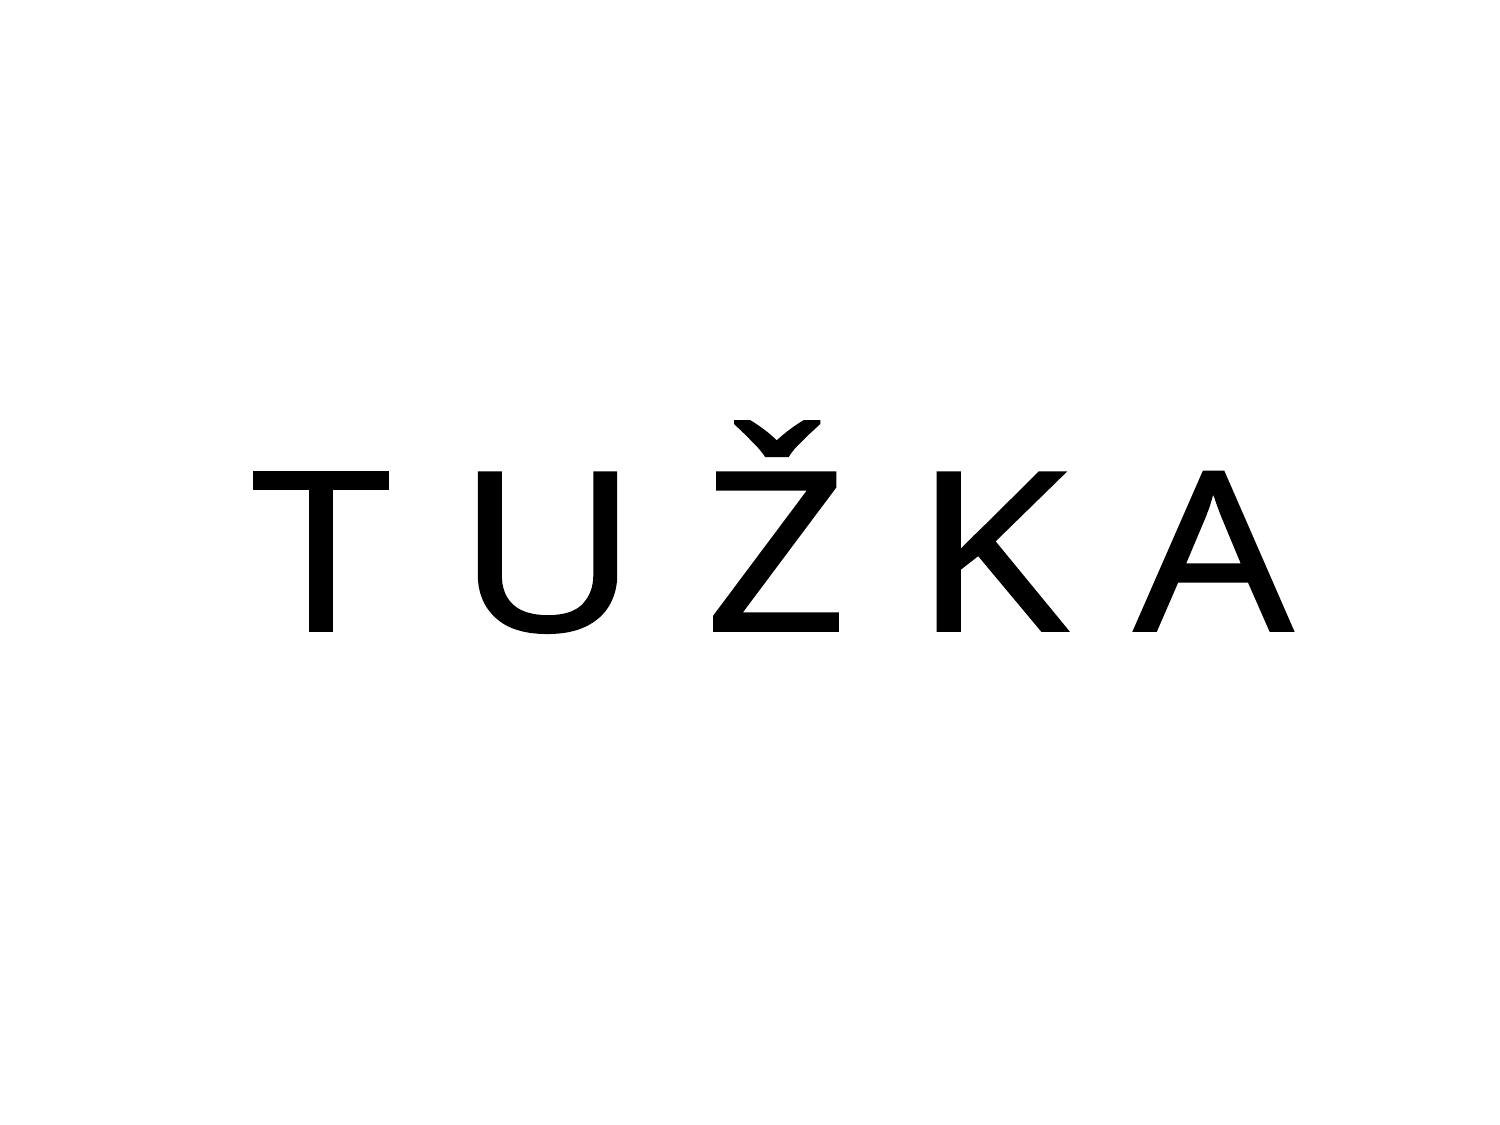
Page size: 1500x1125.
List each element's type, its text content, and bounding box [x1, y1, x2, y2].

text_box T U Ž K A [713, 472, 839, 632]
text_box T U Ž K A [1133, 471, 1294, 632]
text_box T U Ž K A [937, 472, 1069, 632]
text_box T U Ž K A [734, 420, 820, 457]
text_box T U Ž K A [253, 472, 389, 632]
text_box T U Ž K A [478, 472, 617, 634]
